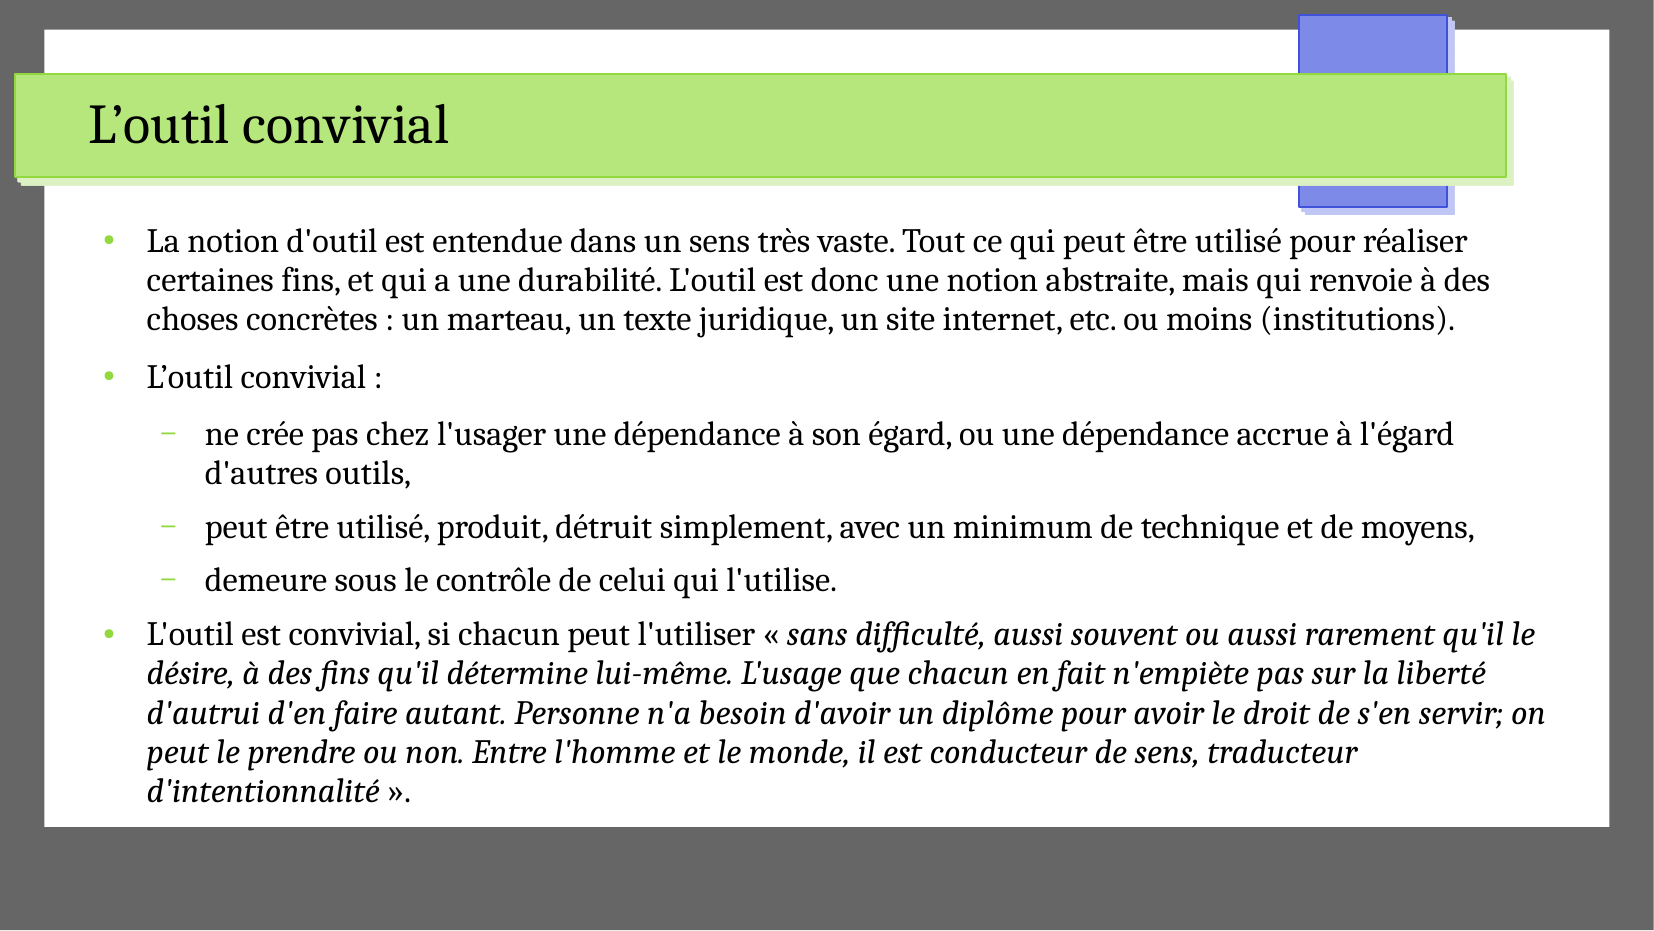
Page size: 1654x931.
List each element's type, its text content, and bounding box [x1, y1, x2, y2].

title L’outil convivial [88, 73, 1506, 178]
list La notion d'outil est entendue dans un sens très vaste. Tout ce qui peut être utilisé pour réaliser certaines fins, et qui a une durabilité. L'outil est donc une notion abstraite, mais qui renvoie à des choses concrètes : un marteau, un texte juridique, un site internet, etc. ou moins (institutions). L’outil convivial : ne crée pas chez l'usager une dépendance à son égard, ou une dépendance accrue à l'égard d'autres outils, peut être utilisé, produit, détruit simplement, avec un minimum de technique et de moyens, demeure sous le contrôle de celui qui l'utilise. L'outil est convivial, si chacun peut l'utiliser « sans difficulté, aussi souvent ou aussi rarement qu'il le désire, à des fins qu'il détermine lui-même. L'usage que chacun en fait n'empiète pas sur la liberté d'autrui d'en faire autant. Personne n'a besoin d'avoir un diplôme pour avoir le droit de s'en servir; on peut le prendre ou non. Entre l'homme et le monde, il est conducteur de sens, traducteur d'intentionnalité ». [88, 221, 1565, 813]
